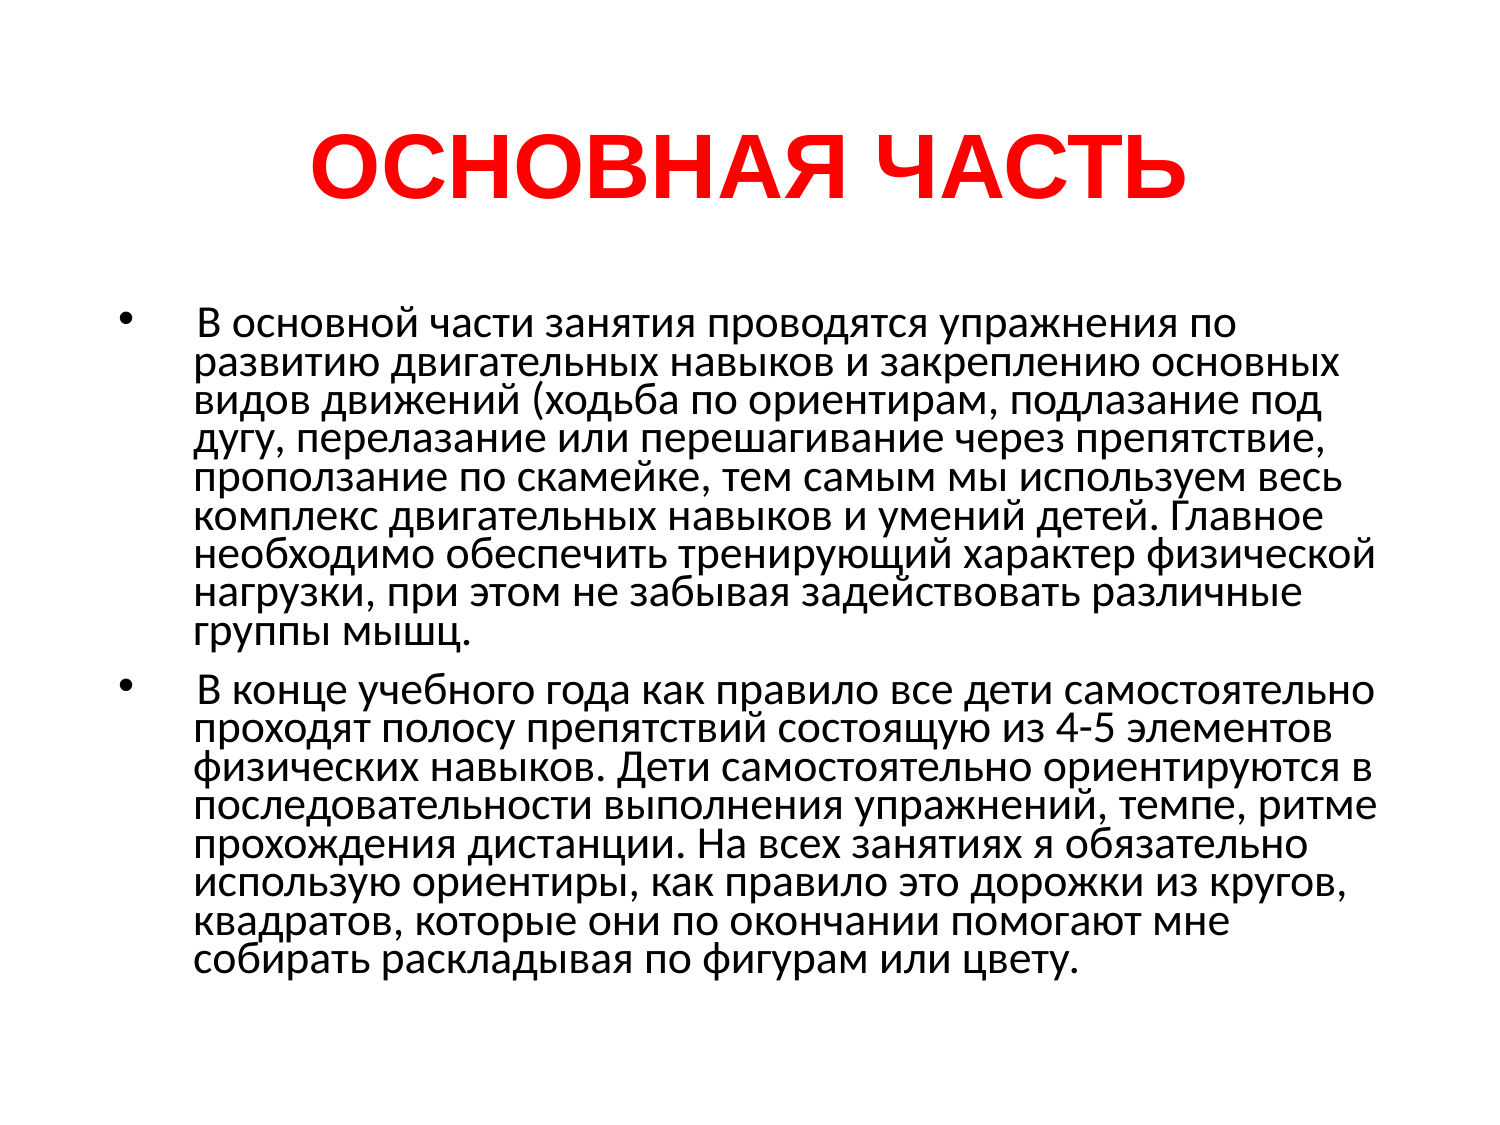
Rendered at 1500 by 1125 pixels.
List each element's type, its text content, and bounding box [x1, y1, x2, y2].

list В основной части занятия проводятся упражнения по развитию двигательных навыков и закреплению основных видов движений (ходьба по ориентирам, подлазание под дугу, перелазание или перешагивание через препятствие, проползание по скамейке, тем самым мы используем весь комплекс двигательных навыков и умений детей. Главное необходимо обеспечить тренирующий характер физической нагрузки, при этом не забывая задействовать различные группы мышц. В конце учебного года как правило все дети самостоятельно проходят полосу препятствий состоящую из 4-5 элементов физических навыков. Дети самостоятельно ориентируются в последовательности выполнения упражнений, темпе, ритме прохождения дистанции. На всех занятиях я обязательно использую ориентиры, как правило это дорожки из кругов, квадратов, которые они по окончании помогают мне собирать раскладывая по фигурам или цвету. [103, 299, 1397, 1014]
title ОСНОВНАЯ ЧАСТЬ [103, 59, 1397, 278]
